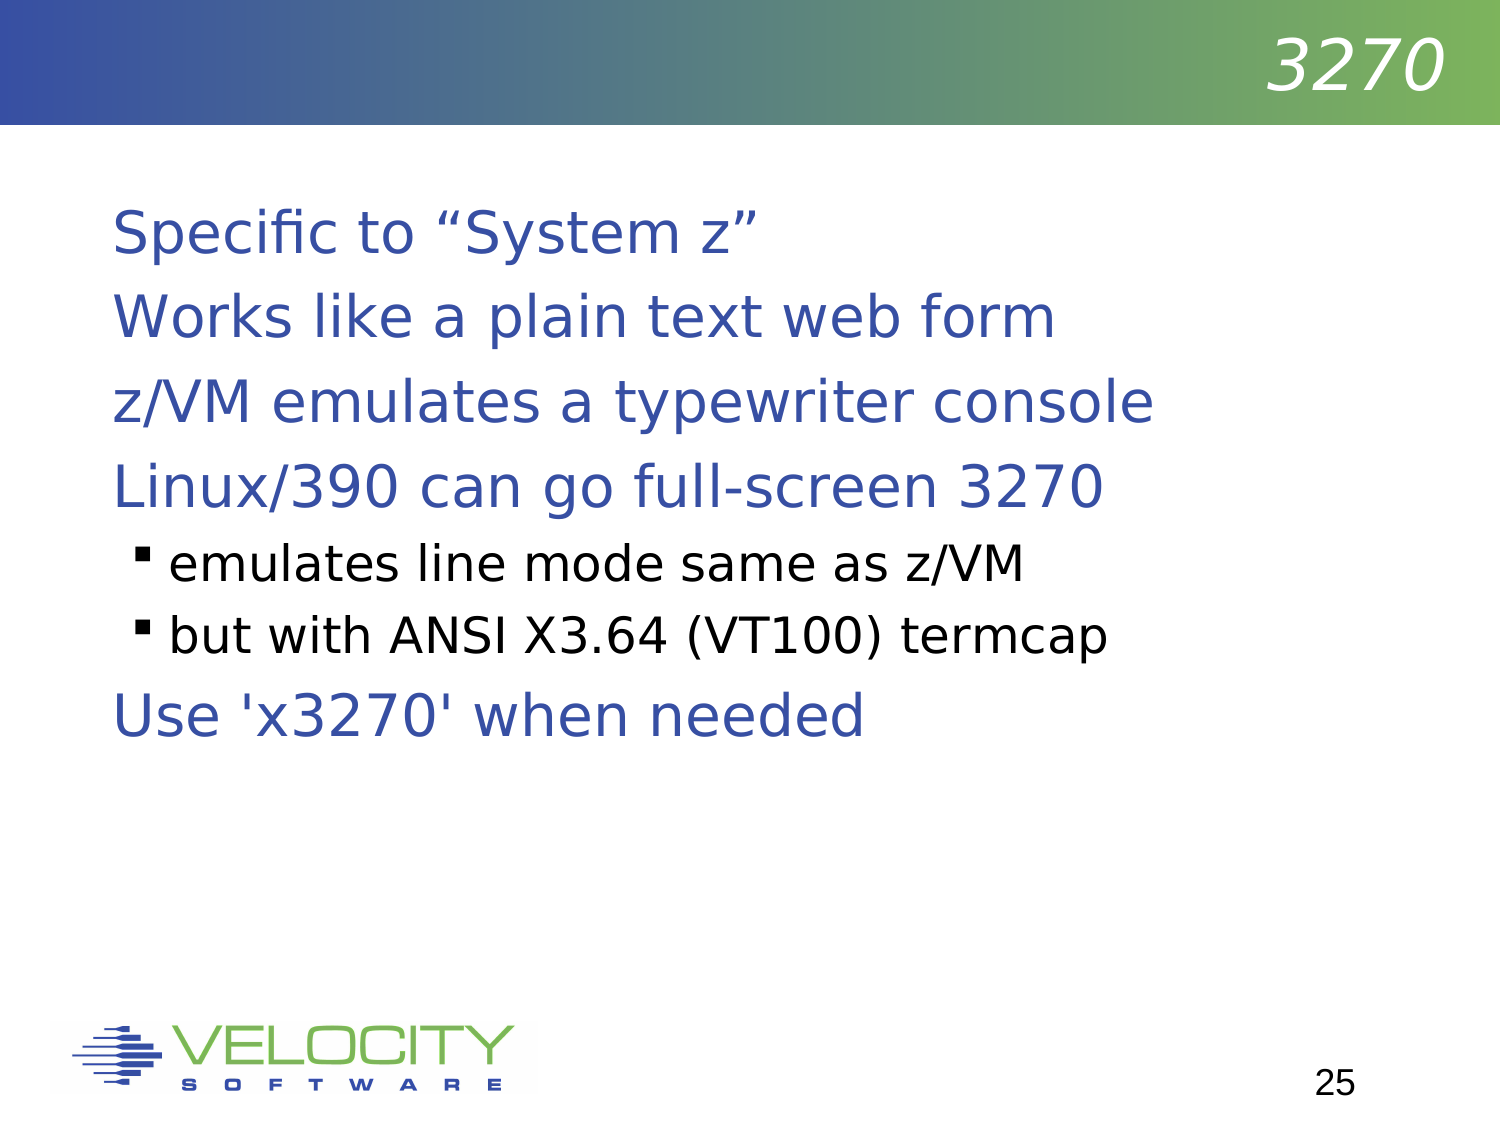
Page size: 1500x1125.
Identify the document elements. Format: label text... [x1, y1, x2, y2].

picture [50, 1021, 538, 1094]
title 3270 [62, 12, 1463, 113]
list Specific to “System z” Works like a plain text web form z/VM emulates a typewriter console Linux/390 can go full-screen 3270 emulates line mode same as z/VM but with ANSI X3.64 (VT100) termcap Use 'x3270' when needed [70, 187, 1438, 856]
